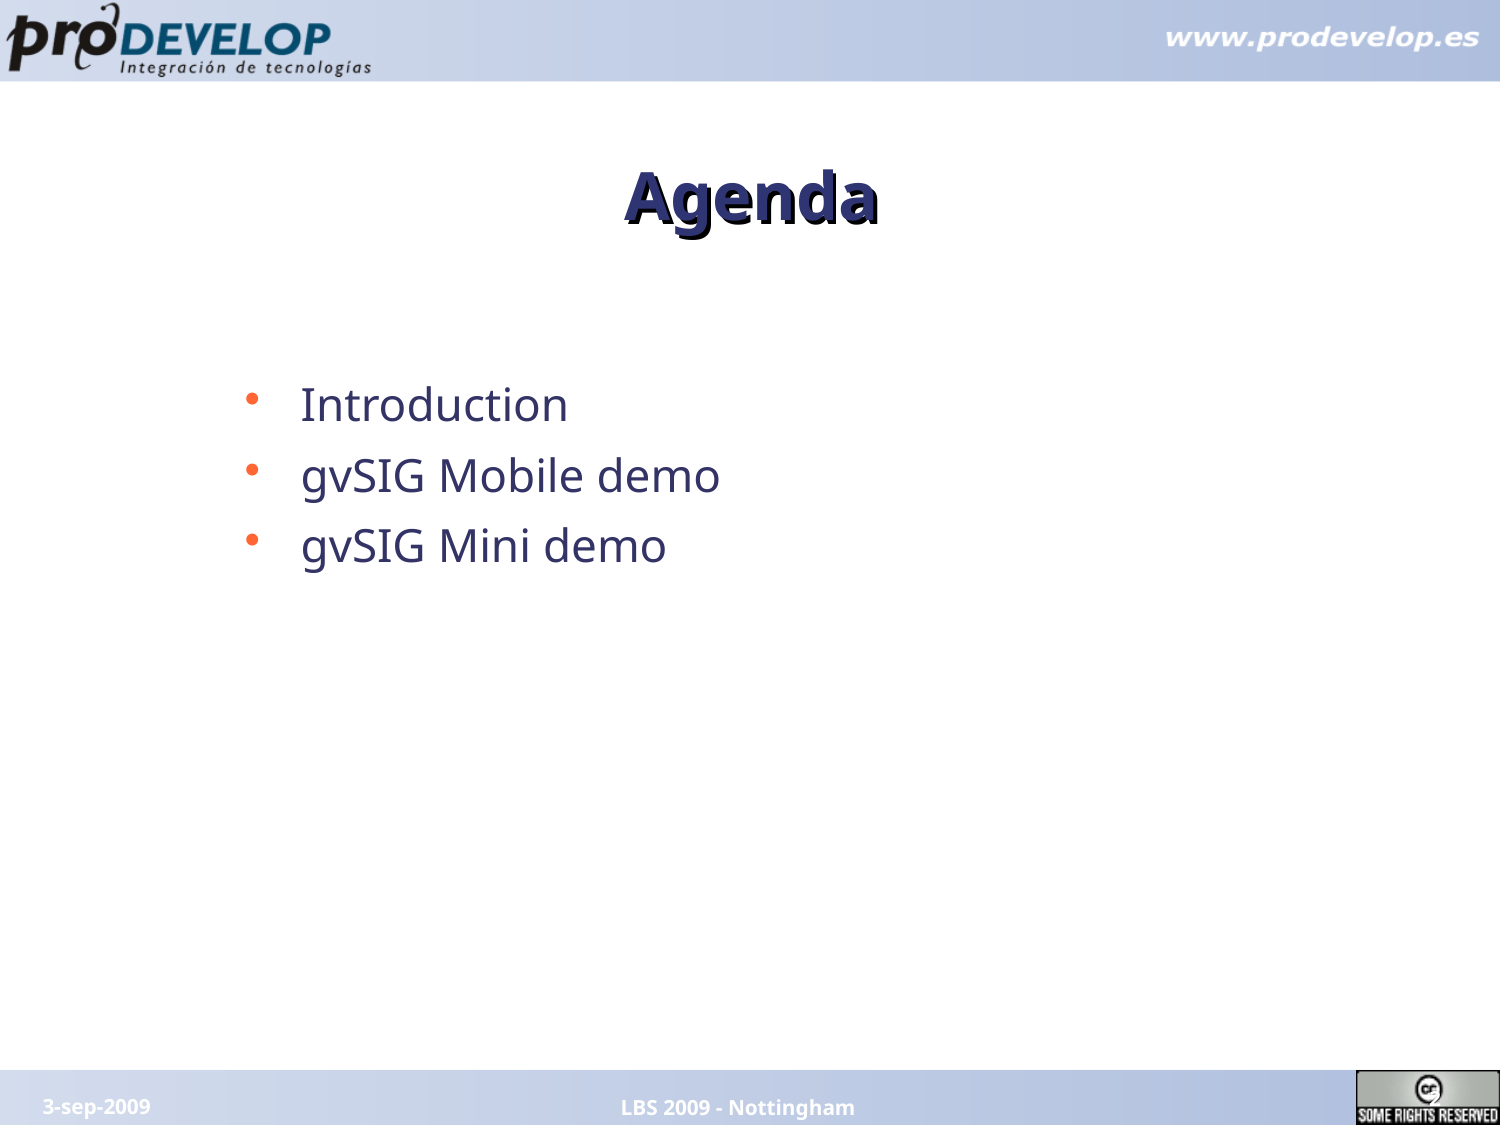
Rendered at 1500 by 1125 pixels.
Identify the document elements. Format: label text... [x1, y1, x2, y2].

text_box 1 [1370, 1079, 1500, 1120]
title Agenda [76, 101, 1427, 290]
text_box 3-sep-2009 [16, 1079, 177, 1120]
text_box LBS 2009 - Nottingham [472, 1087, 1004, 1120]
list Introduction gvSIG Mobile demo gvSIG Mini demo [244, 375, 1329, 624]
picture [0, 0, 1500, 1125]
